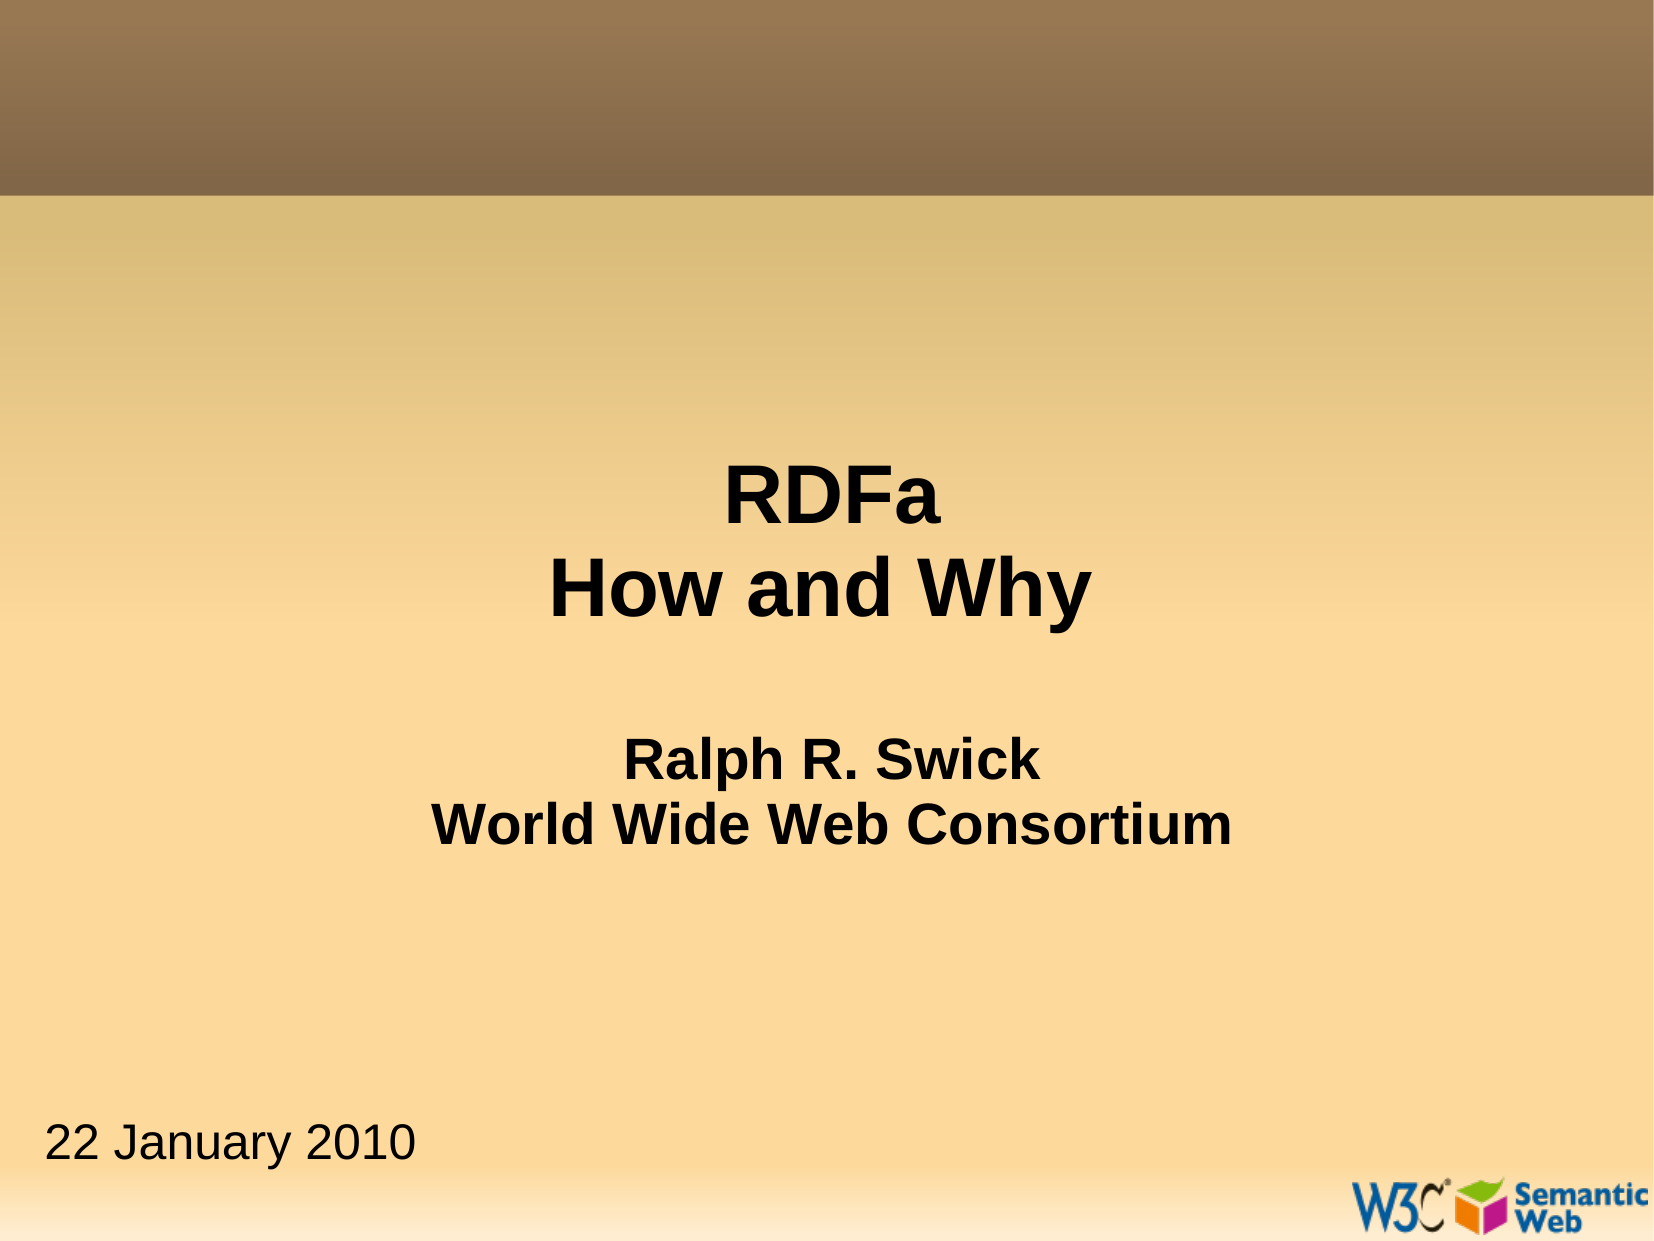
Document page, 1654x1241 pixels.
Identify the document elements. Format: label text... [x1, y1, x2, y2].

text_box 22 January 2010 [29, 1110, 432, 1182]
picture [0, 0, 1654, 1241]
title RDFa How and Why Ralph R. Swick World Wide Web Consortium [99, 428, 1565, 877]
